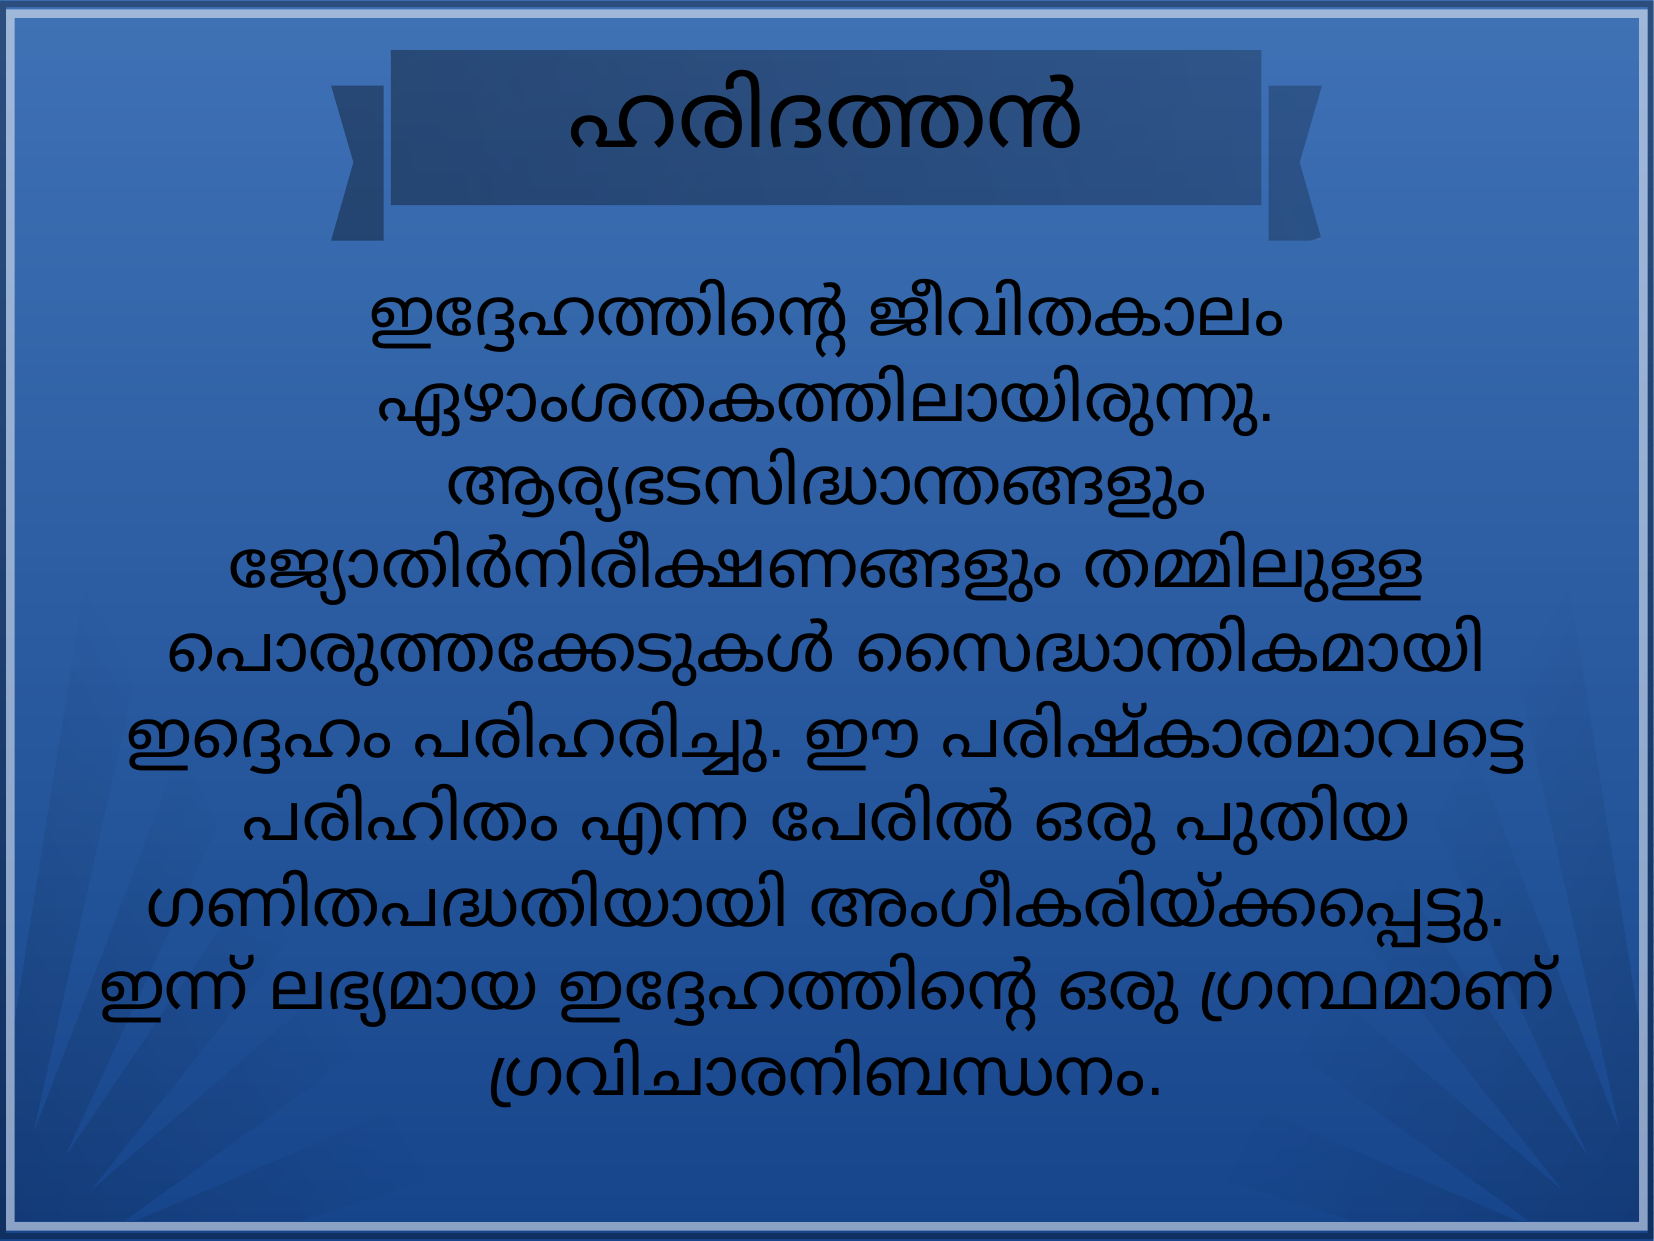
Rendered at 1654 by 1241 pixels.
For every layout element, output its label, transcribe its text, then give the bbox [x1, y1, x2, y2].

title ഹരിദത്തൻ [389, 47, 1264, 205]
subtitle ഇദ്ദേഹത്തിന്റെ ജീവിതകാലം ഏഴാംശതകത്തിലായിരുന്നു. ആര്യഭടസിദ്ധാന്തങ്ങളും ജ്യോതിർനിരീക്ഷണങ്ങളും തമ്മിലുള്ള പൊരുത്തക്കേടുകൾ സൈദ്ധാന്തികമായി ഇദ്ദെഹം പരിഹരിച്ചു. ഈ പരിഷ്കാരമാവട്ടെ പരിഹിതം എന്ന പേരിൽ ഒരു പുതിയ ഗണിതപദ്ധതിയായി അംഗീകരിയ്ക്കപ്പെട്ടു. ഇന്ന് ലഭ്യമായ ഇദ്ദേഹത്തിന്റെ ഒരു ഗ്രന്ഥമാണ് ഗ്രവിചാരനിബന്ധനം. [82, 297, 1571, 1102]
